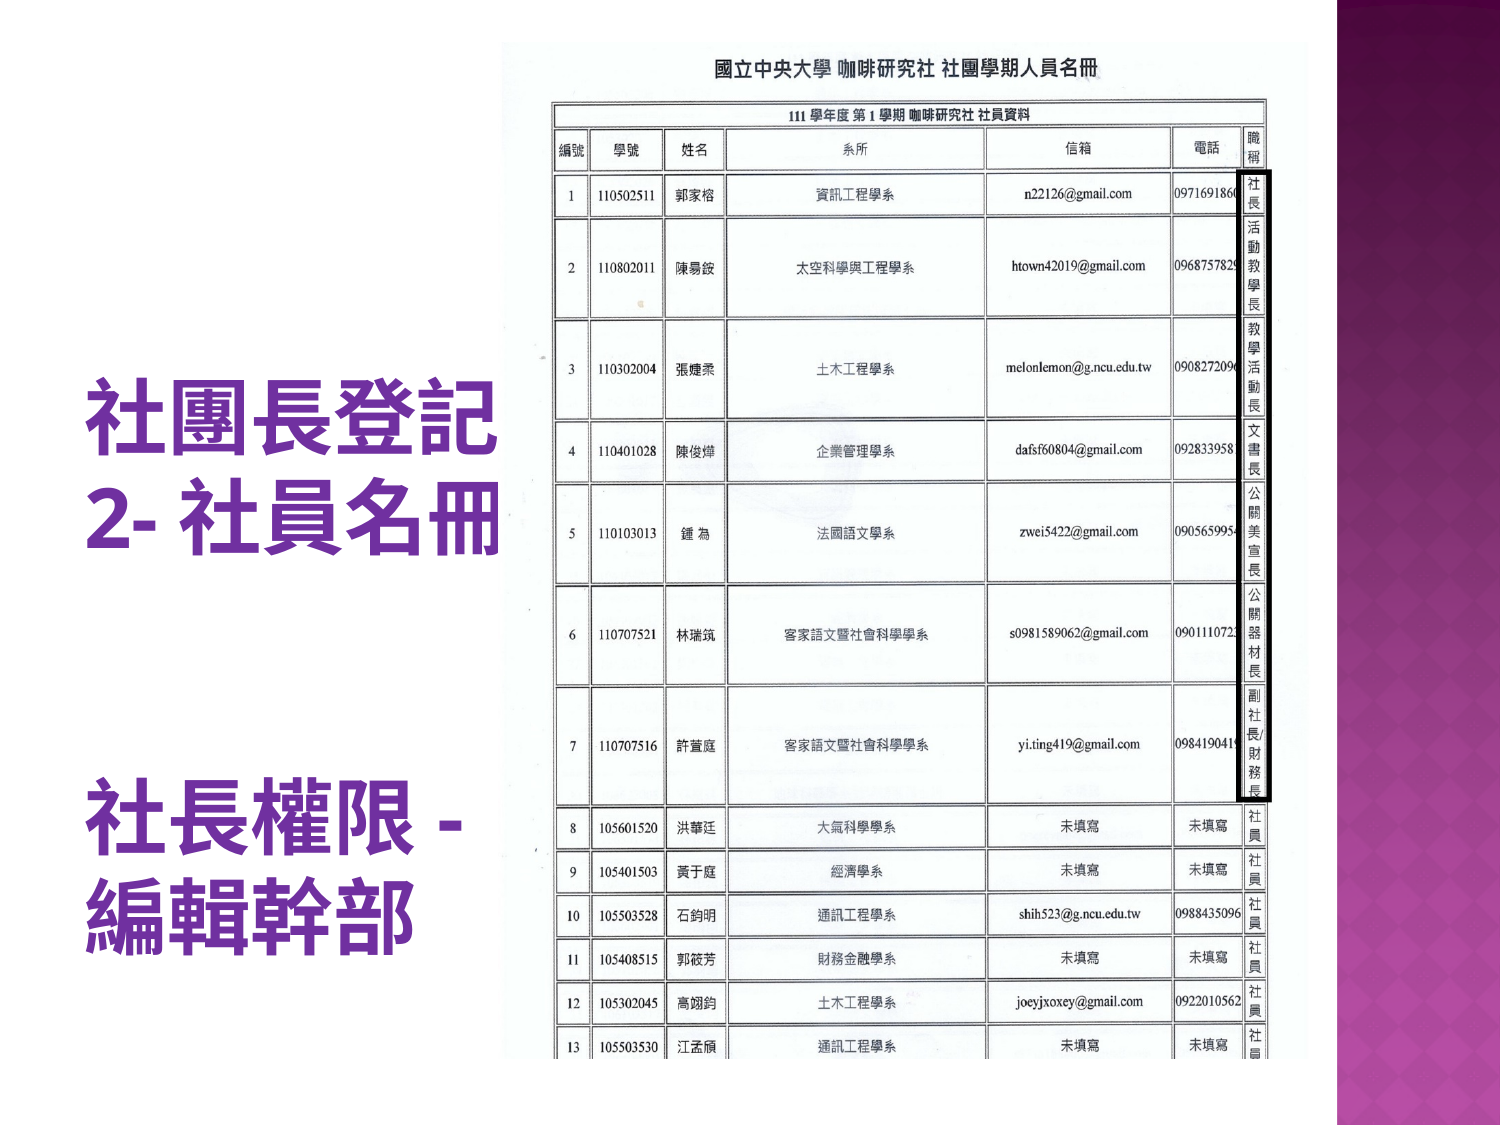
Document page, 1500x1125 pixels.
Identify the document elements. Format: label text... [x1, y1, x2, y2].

picture [498, 42, 1311, 1059]
title 社團長登記2-社員名冊 社長權限- 編輯幹部 [76, 365, 498, 882]
